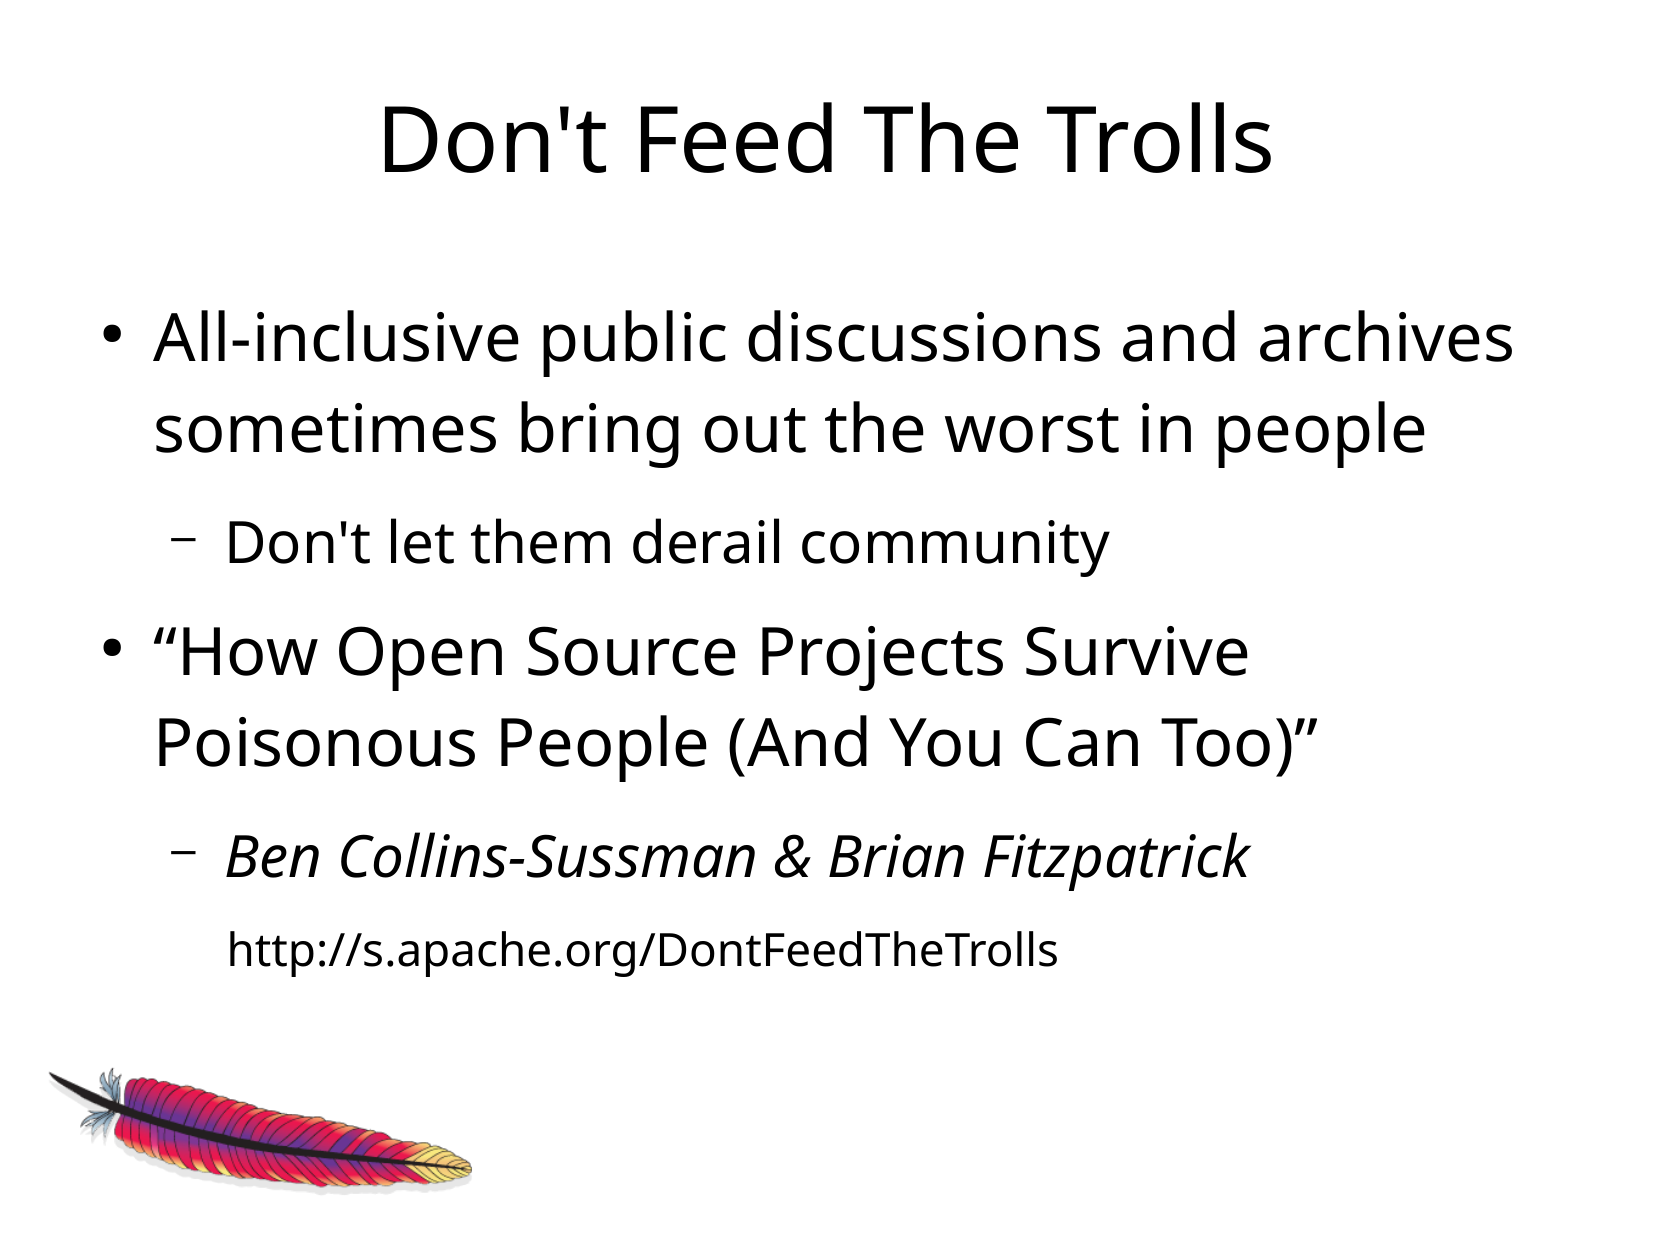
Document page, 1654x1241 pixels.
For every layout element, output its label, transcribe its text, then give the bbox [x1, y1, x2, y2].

picture [45, 1064, 477, 1200]
title Don't Feed The Trolls [82, 49, 1571, 226]
list All-inclusive public discussions and archives sometimes bring out the worst in people Don't let them derail community “How Open Source Projects Survive Poisonous People (And You Can Too)” Ben Collins-Sussman & Brian Fitzpatrick http://s.apache.org/DontFeedTheTrolls [82, 290, 1571, 1109]
